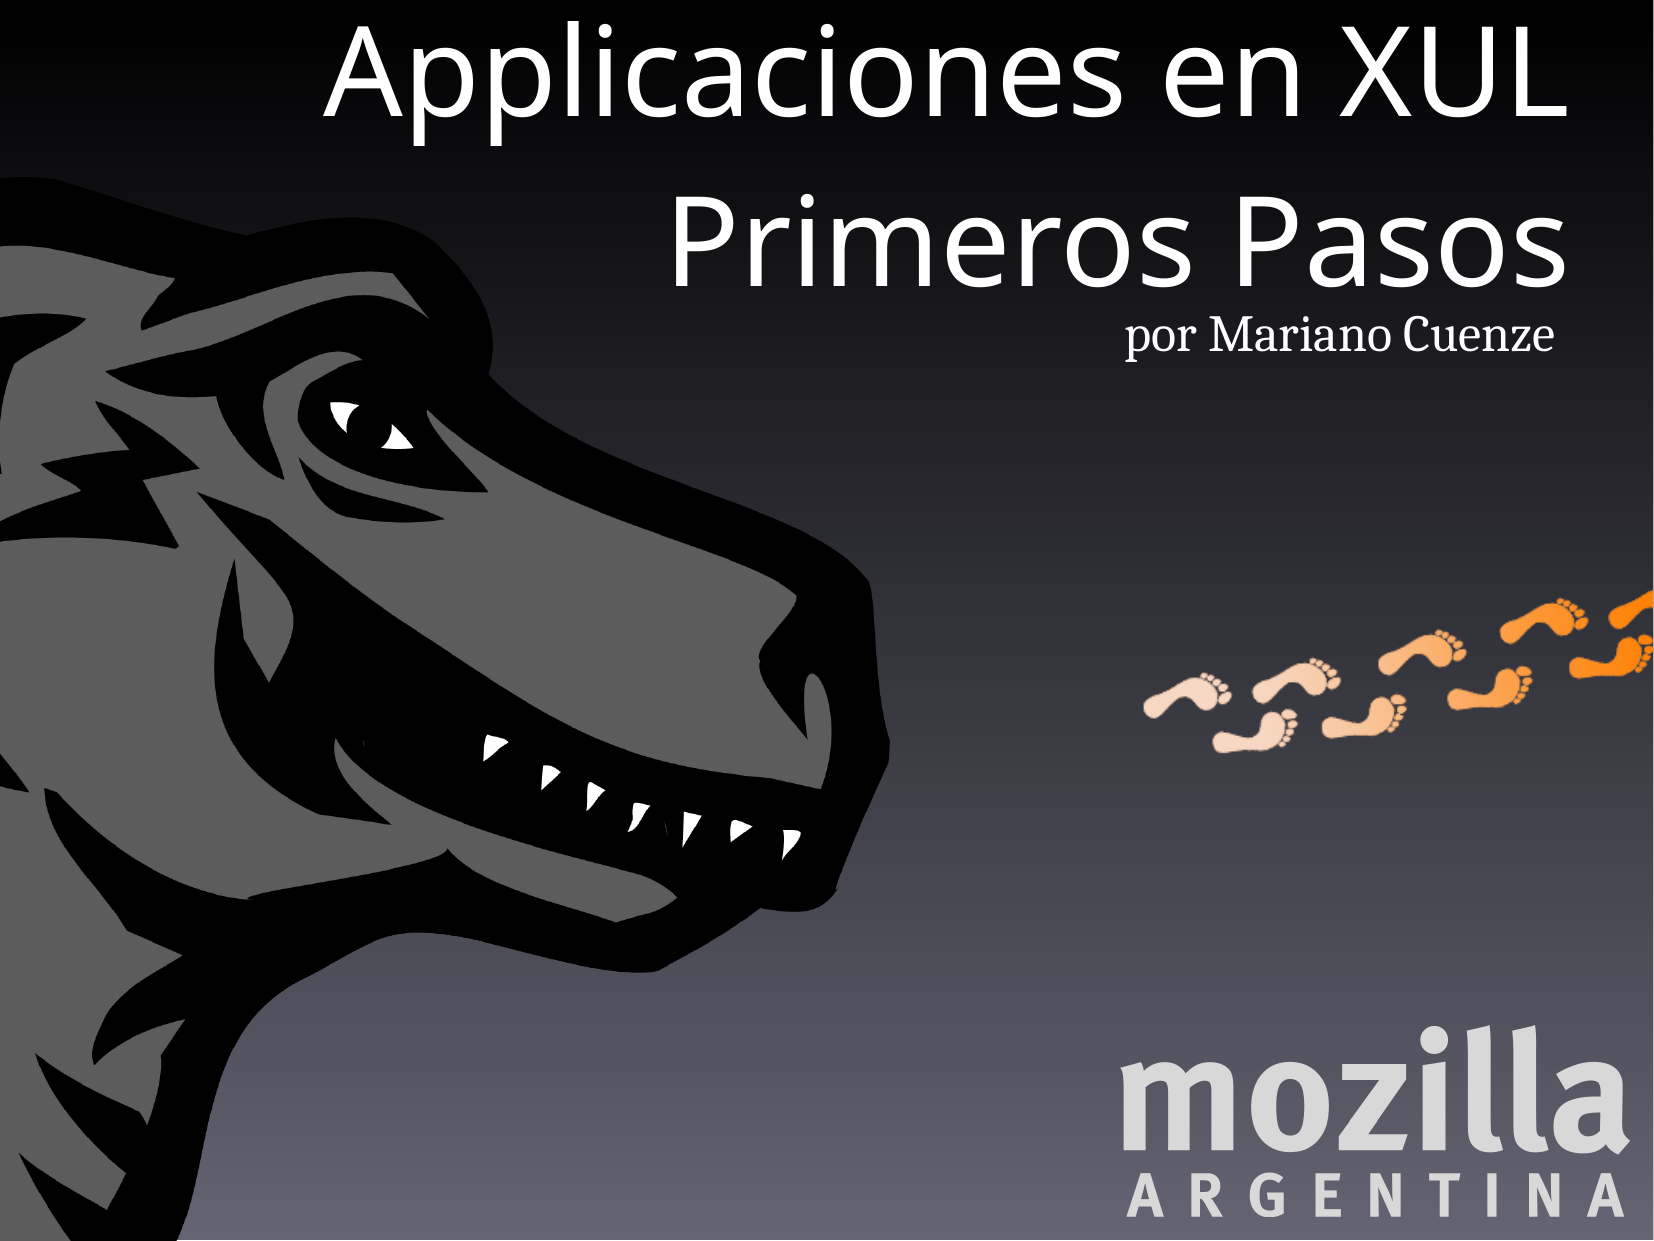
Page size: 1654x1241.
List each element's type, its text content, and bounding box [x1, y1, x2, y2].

picture [0, 177, 890, 1241]
picture [1120, 1025, 1630, 1217]
picture [1122, 560, 1654, 780]
title Applicaciones en XUL Primeros Pasos [82, 7, 1571, 299]
text_box por Mariano Cuenze [950, 297, 1571, 373]
